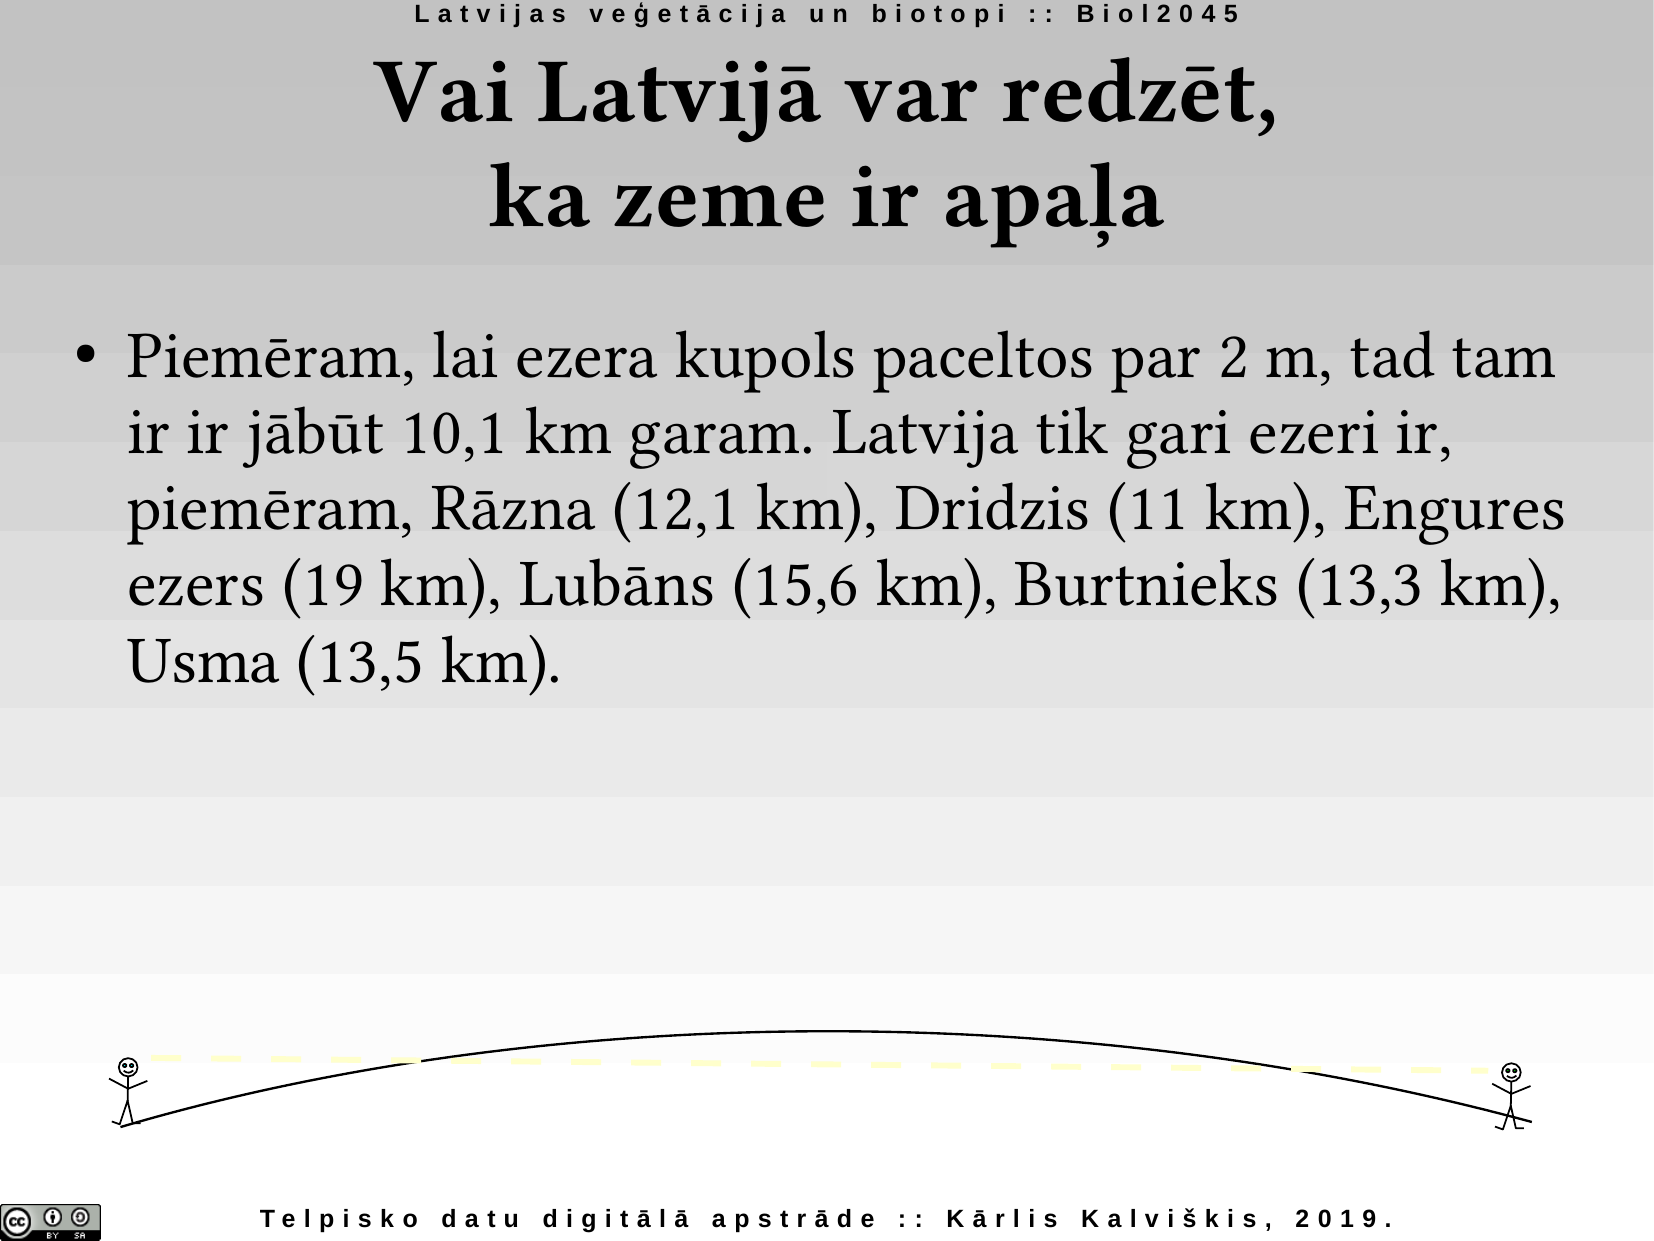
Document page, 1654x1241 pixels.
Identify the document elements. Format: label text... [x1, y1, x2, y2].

list Piemēram, lai ezera kupols paceltos par 2 m, tad tam ir ir jābūt 10,1 km garam. Latvija tik gari ezeri ir, piemēram, Rāzna (12,1 km), Dridzis (11 km), Engures ezers (19 km), Lubāns (15,6 km), Burtnieks (13,3 km), Usma (13,5 km). [56, 317, 1600, 1175]
picture [0, 287, 1654, 1241]
title Vai Latvijā var redzēt, ka zeme ir apaļa [0, 1, 1654, 287]
